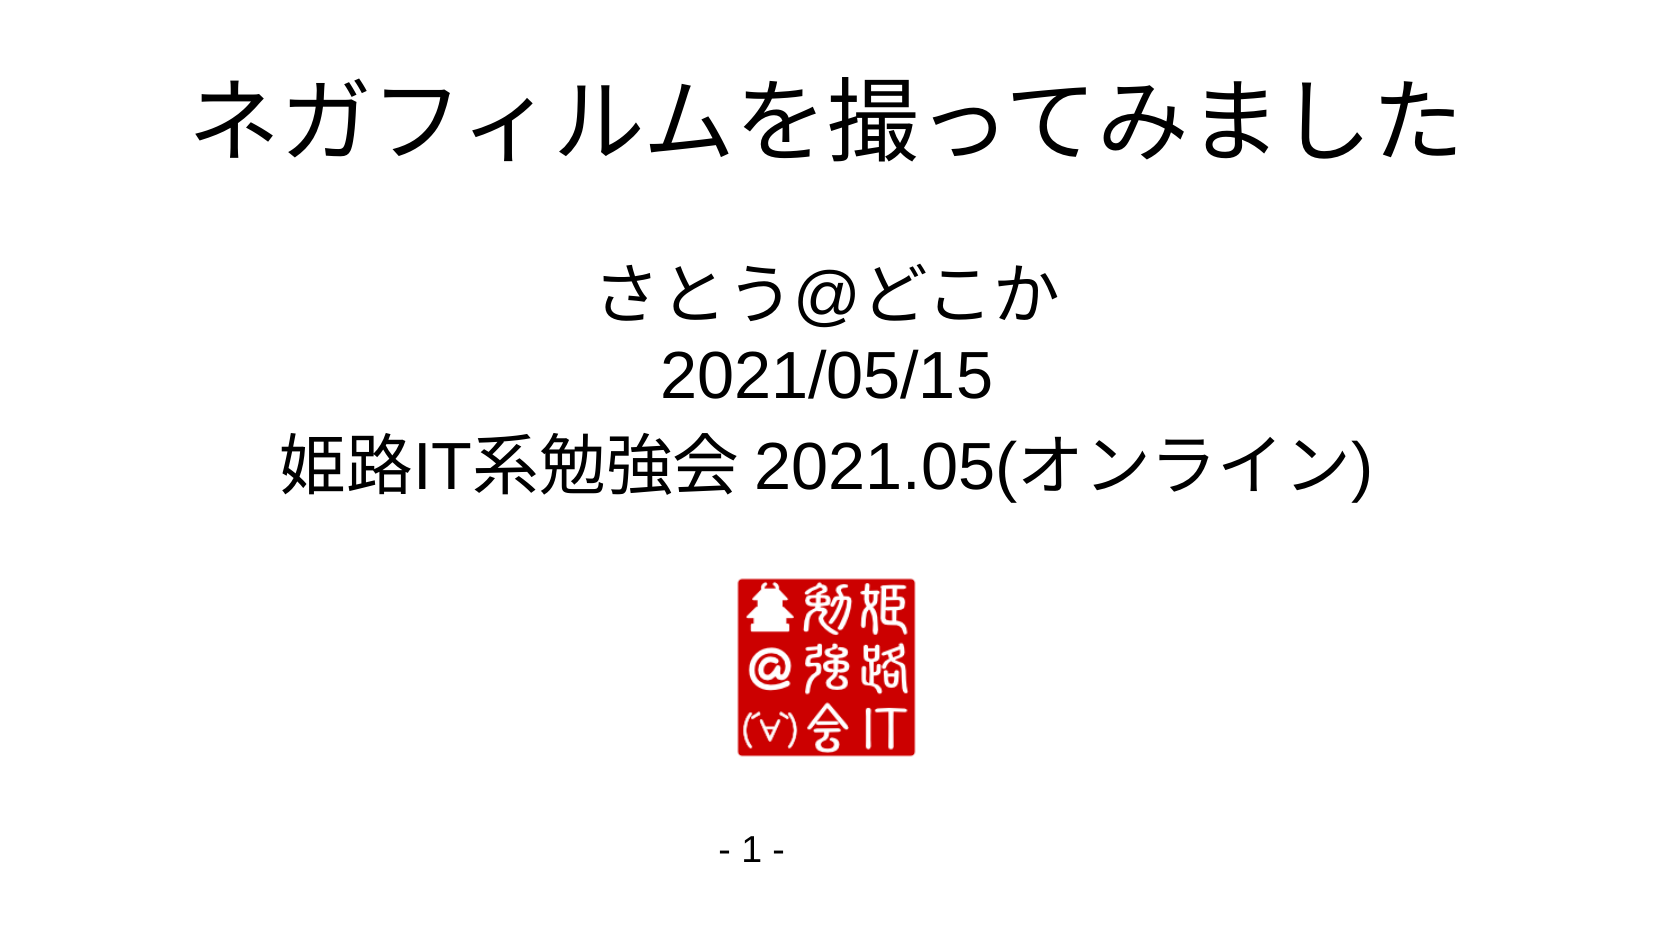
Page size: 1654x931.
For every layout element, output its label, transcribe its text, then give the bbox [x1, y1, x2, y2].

title ネガフィルムを撮ってみました [82, 37, 1571, 193]
picture [714, 555, 939, 780]
text_box - <番号> - [728, 820, 926, 892]
subtitle さとう@どこか 2021/05/15 姫路IT系勉強会 2021.05(オンライン) [82, 217, 1571, 758]
